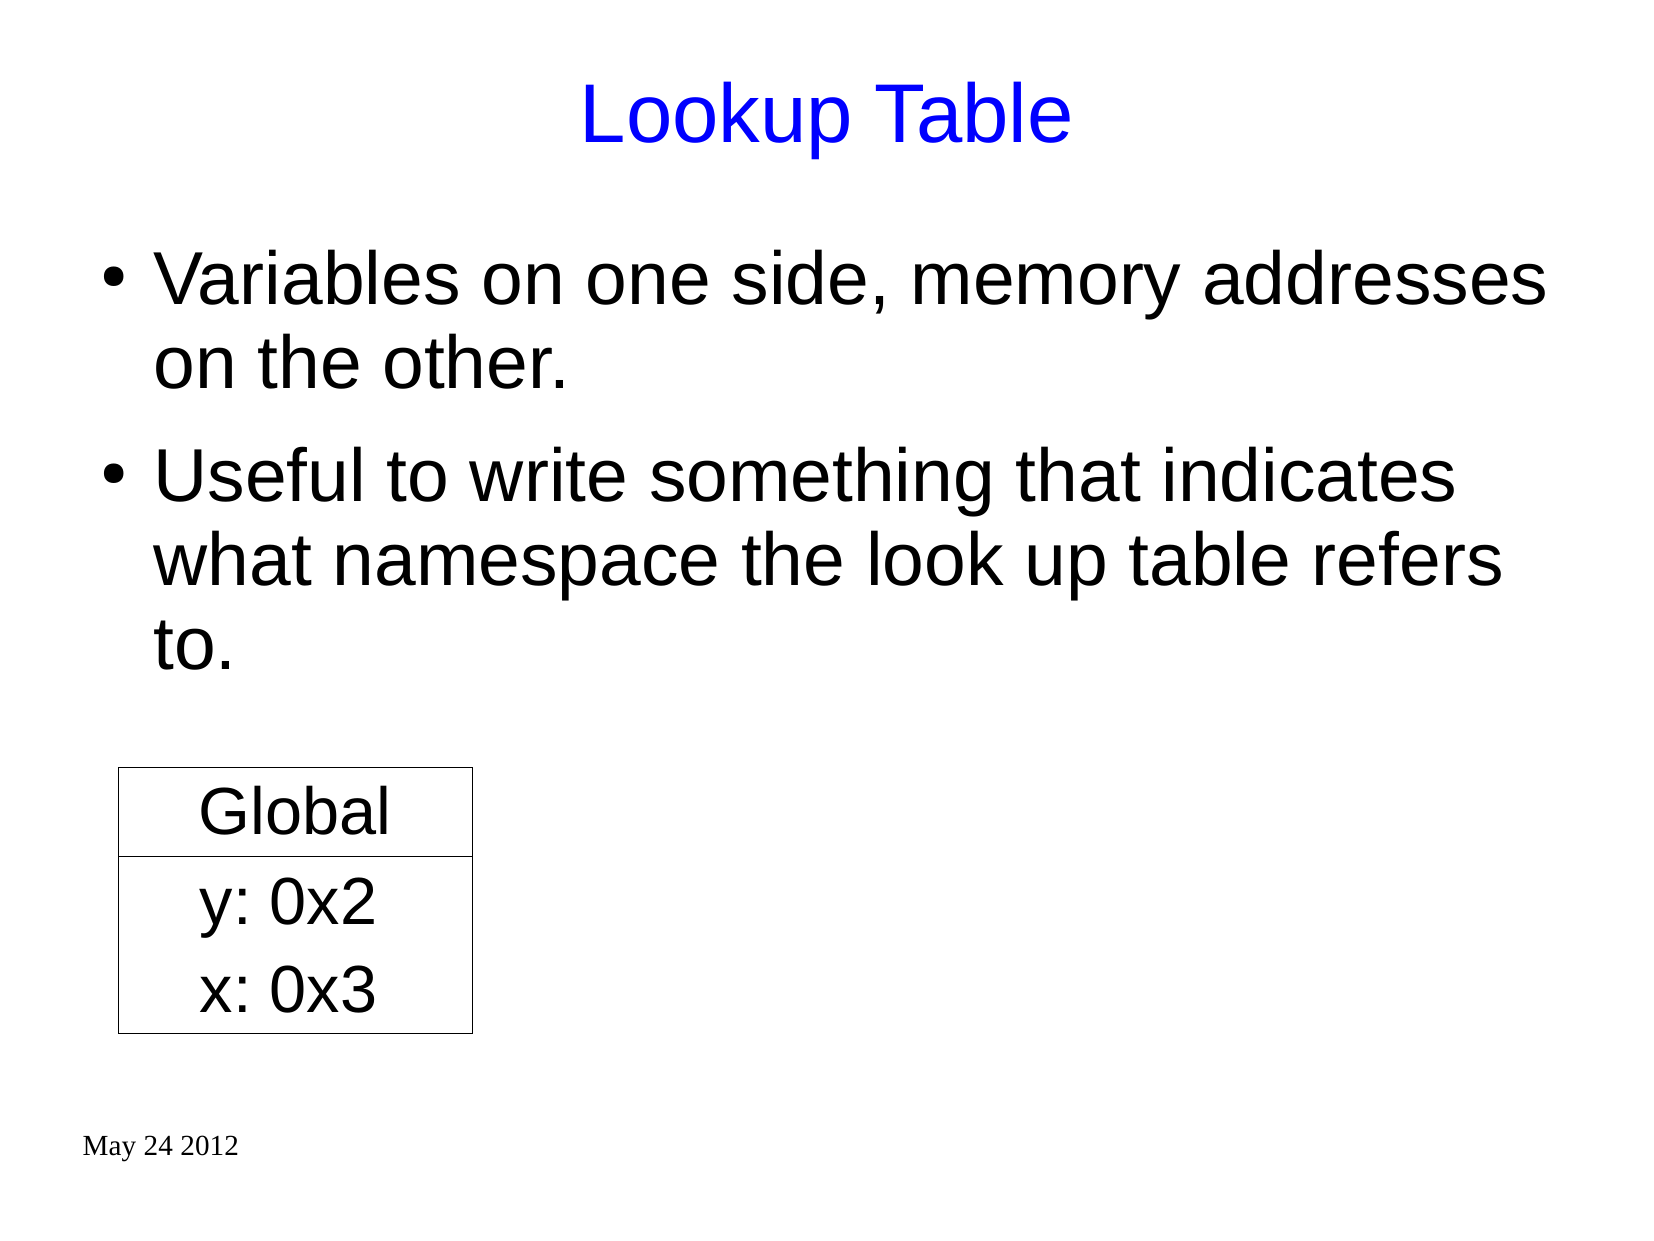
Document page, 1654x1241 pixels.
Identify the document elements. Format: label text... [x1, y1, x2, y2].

text_box x: 0x3 [184, 946, 411, 1033]
text_box y: 0x2 [184, 857, 411, 946]
title Lookup Table [82, 49, 1571, 178]
text_box Global [118, 767, 473, 856]
list Variables on one side, memory addresses on the other. Useful to write something that indicates what namespace the look up table refers to. [82, 236, 1571, 1109]
